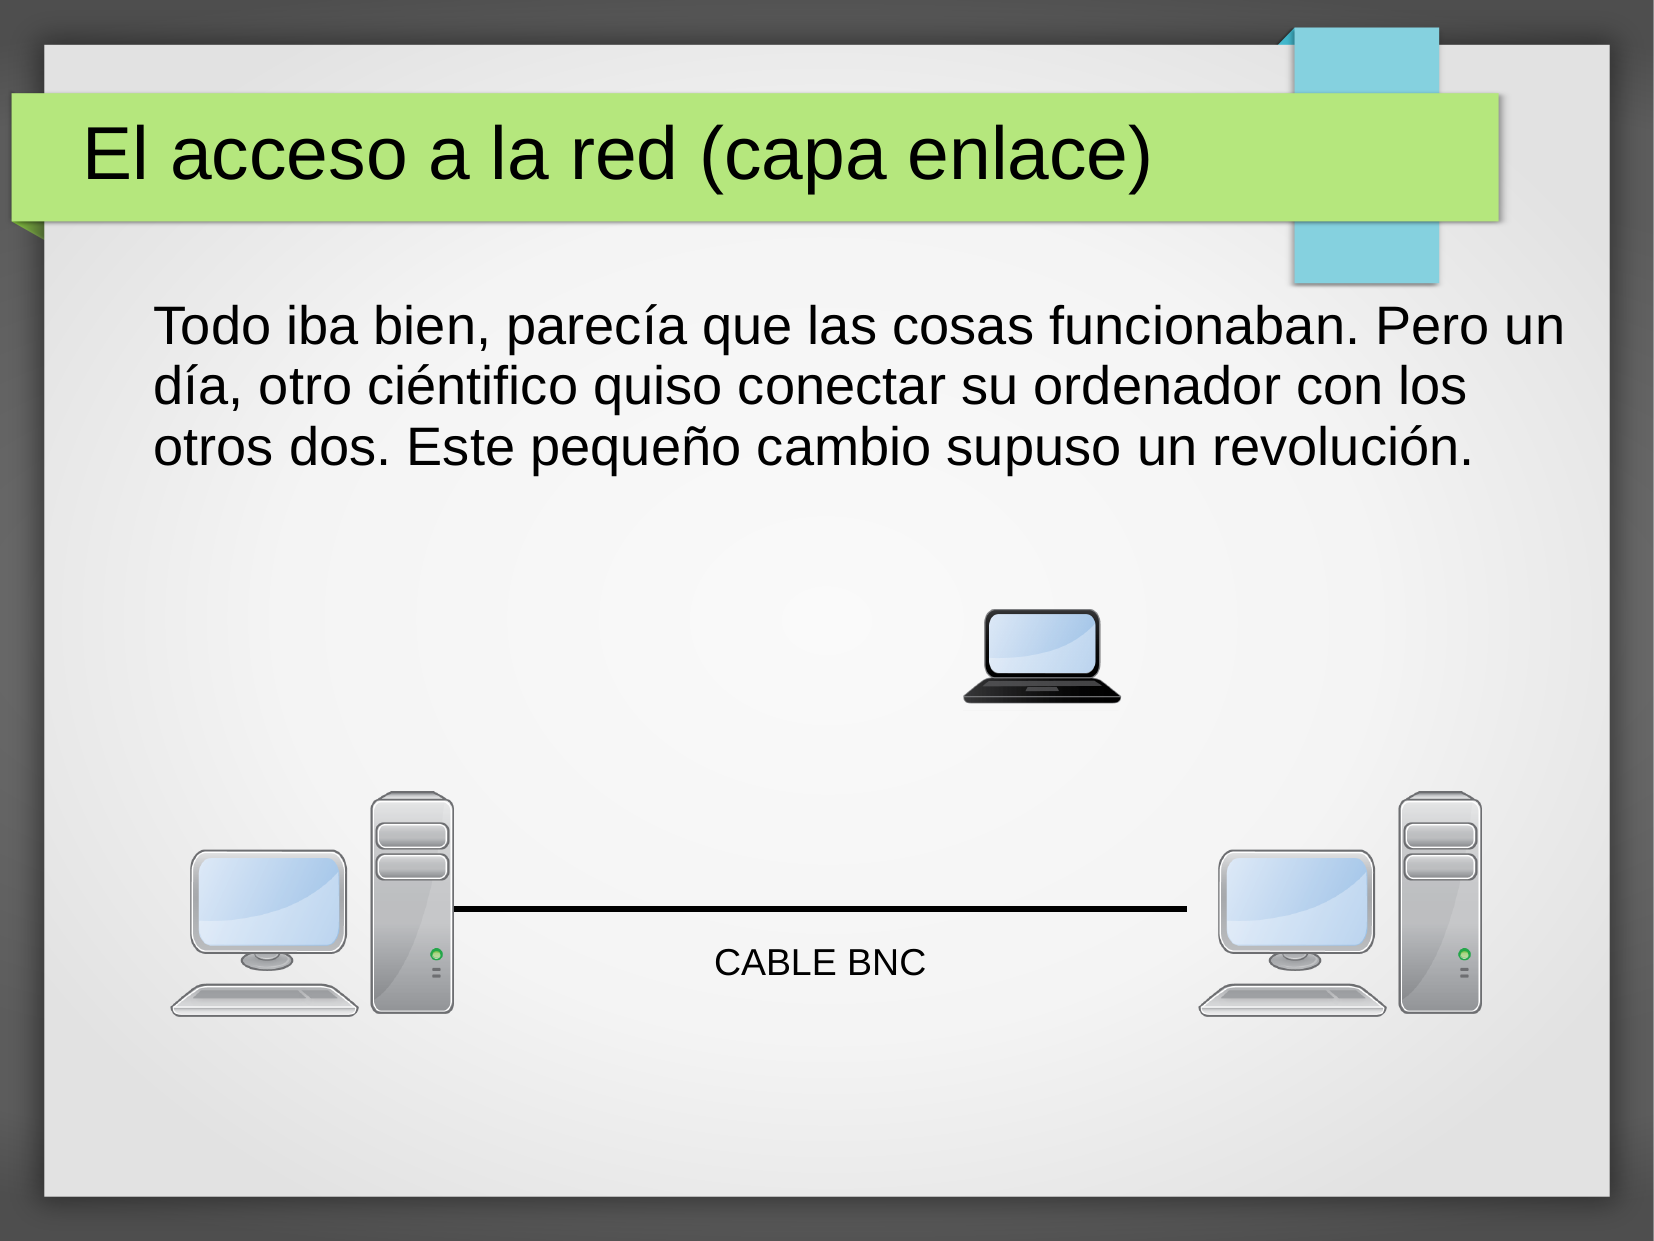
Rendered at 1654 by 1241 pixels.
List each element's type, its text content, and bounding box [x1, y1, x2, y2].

list Todo iba bien, parecía que las cosas funcionaban. Pero un día, otro ciéntifico quiso conectar su ordenador con los otros dos. Este pequeño cambio supuso un revolución. [82, 295, 1571, 674]
picture [0, 0, 1654, 1241]
title El acceso a la red (capa enlace) [82, 69, 1501, 238]
